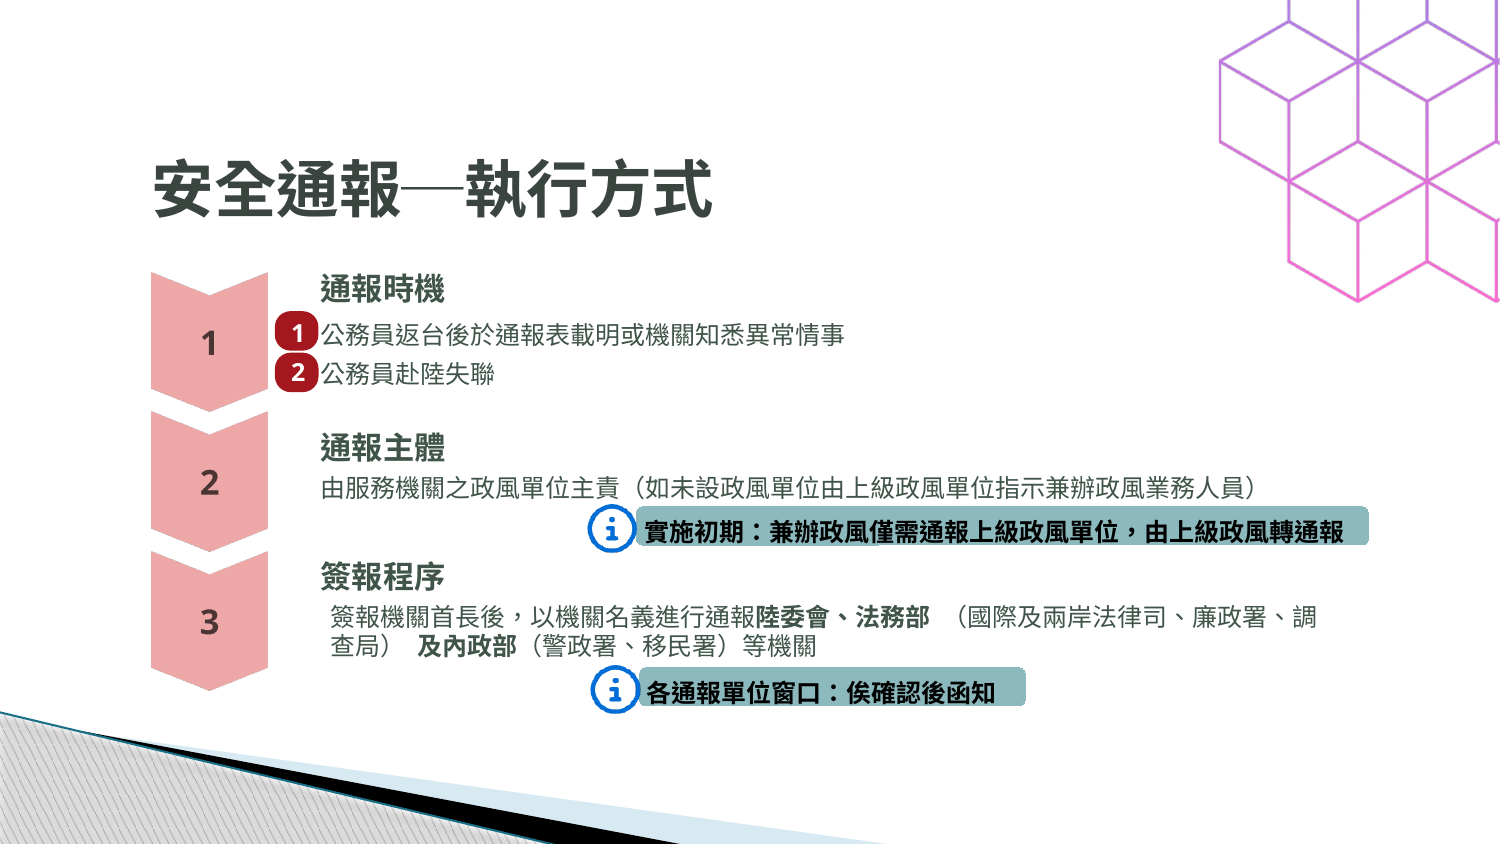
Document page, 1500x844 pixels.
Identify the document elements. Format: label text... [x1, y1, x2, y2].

text_box [274, 356, 280, 388]
text_box 由服務機關之政風單位主責（如未設政風單位由上級政風單位指示兼辦政風業務人員） [320, 465, 1364, 503]
text_box [274, 315, 280, 347]
text_box 安全通報─執行方式 [151, 153, 734, 226]
text_box 公務員返台後於通報表載明或機關知悉異常情事 [320, 312, 903, 350]
text_box 公務員赴陸失聯 [320, 351, 903, 389]
text_box [1218, 0, 1500, 303]
text_box 2 [280, 352, 316, 396]
text_box 實施初期：兼辦政風僅需通報上級政風單位，由上級政風轉通報 [644, 509, 1377, 547]
picture [151, 272, 268, 691]
picture [584, 665, 646, 714]
text_box 通報時機 [320, 270, 462, 307]
text_box 通報主體 [320, 430, 612, 465]
text_box 簽報機關首長後，以機關名義進行通報陸委會、法務部 （國際及兩岸法律司、廉政署、調查局） 及內政部（警政署、移民署）等機關 [315, 593, 1346, 669]
text_box 1 [280, 312, 316, 352]
text_box [642, 506, 1367, 546]
text_box 各通報單位窗口：俟確認後函知 [646, 669, 1379, 708]
picture [581, 504, 642, 553]
text_box 簽報程序 [320, 558, 612, 593]
